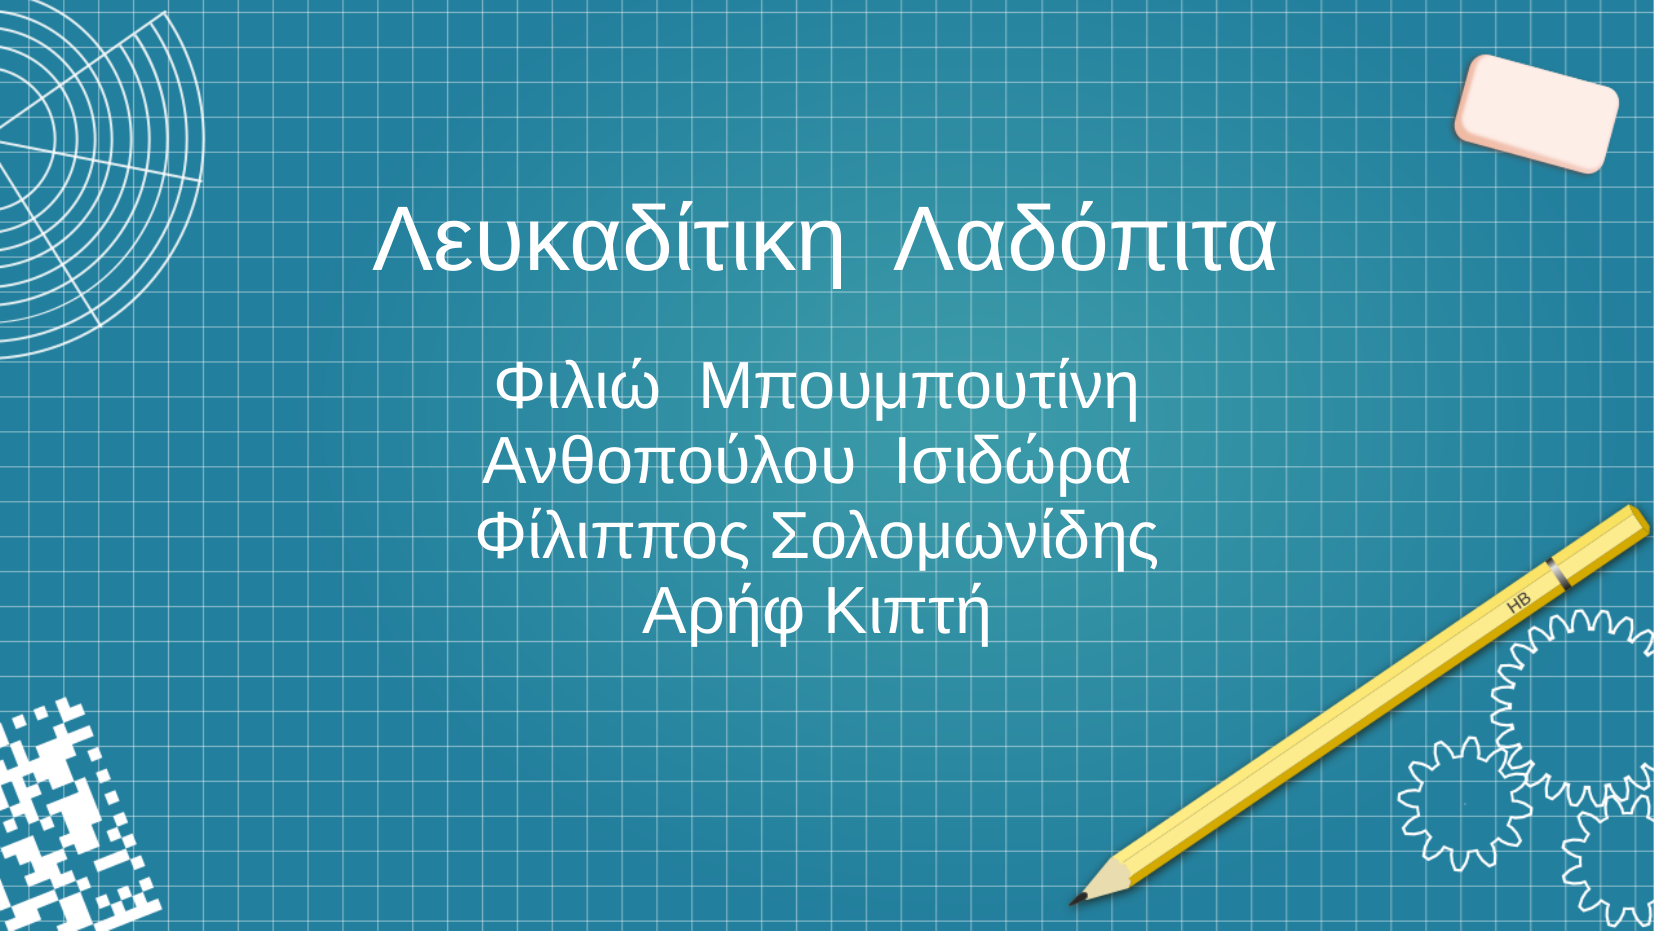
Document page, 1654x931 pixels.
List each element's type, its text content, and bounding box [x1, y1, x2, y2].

picture [0, 0, 1654, 931]
subtitle Φιλιώ Μπουμπουτίνη Ανθοπούλου Ισιδώρα Φίλιππος Σολομωνίδης Αρήφ Κιπτή [82, 228, 1571, 768]
title Λευκαδίτικη Λαδόπιτα [82, 132, 1571, 228]
